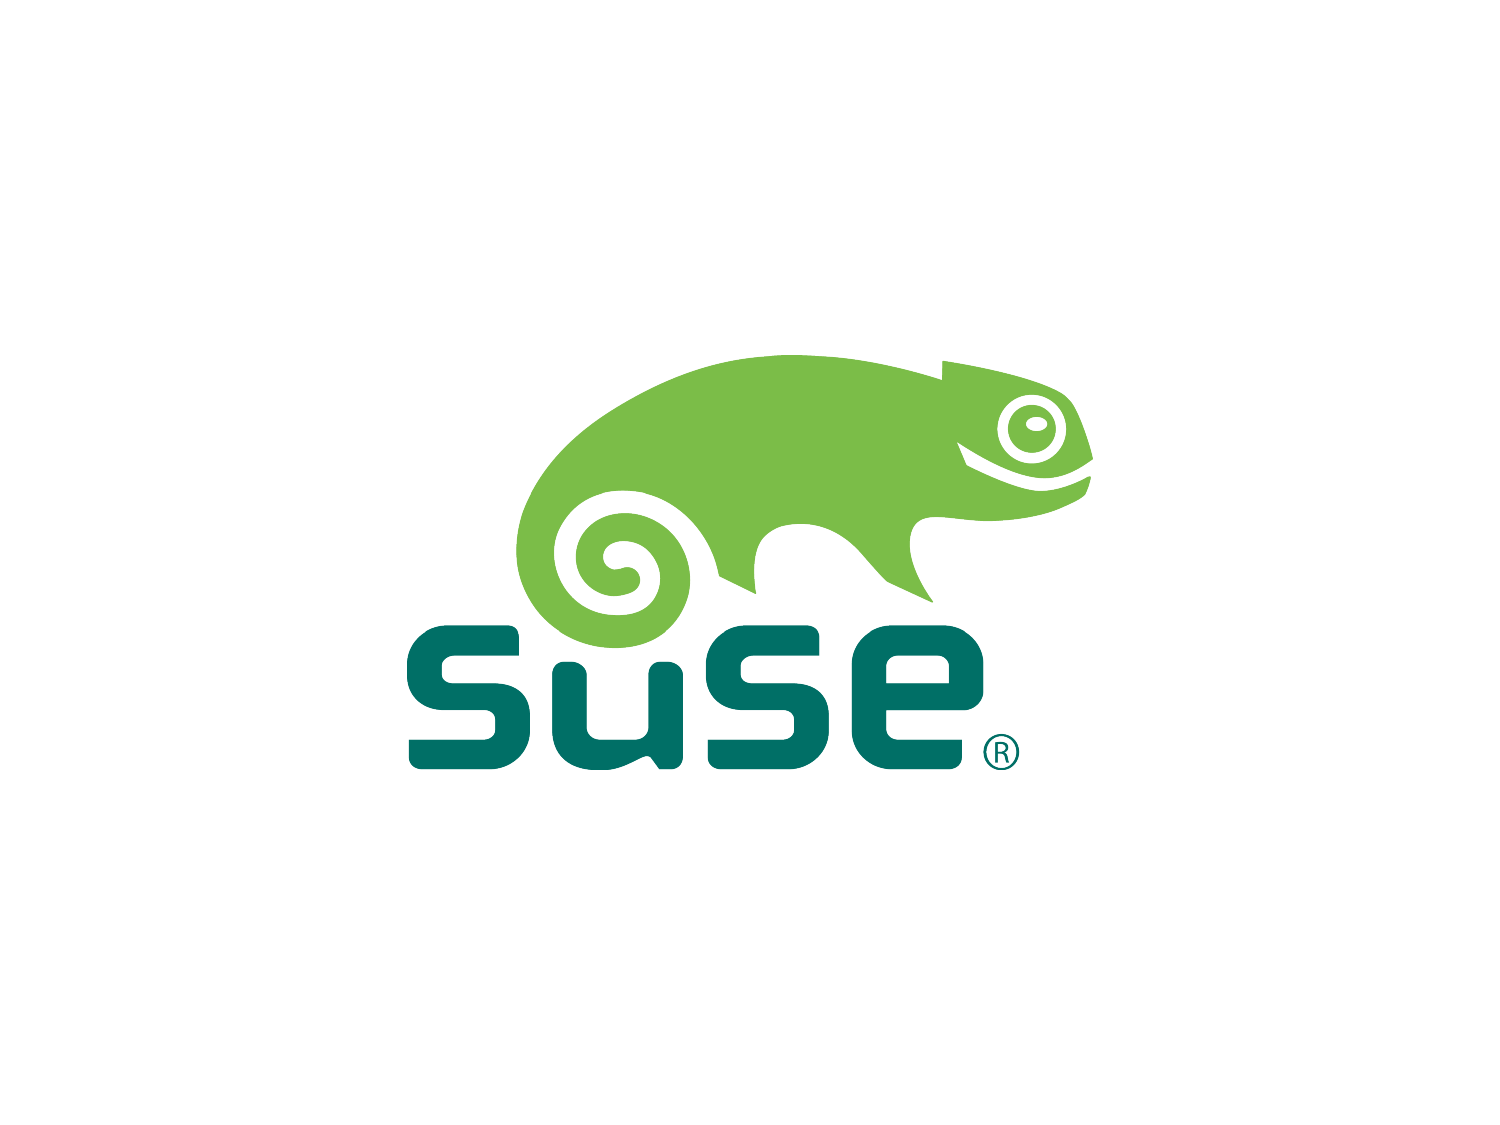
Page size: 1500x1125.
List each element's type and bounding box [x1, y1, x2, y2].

picture [407, 355, 1093, 770]
